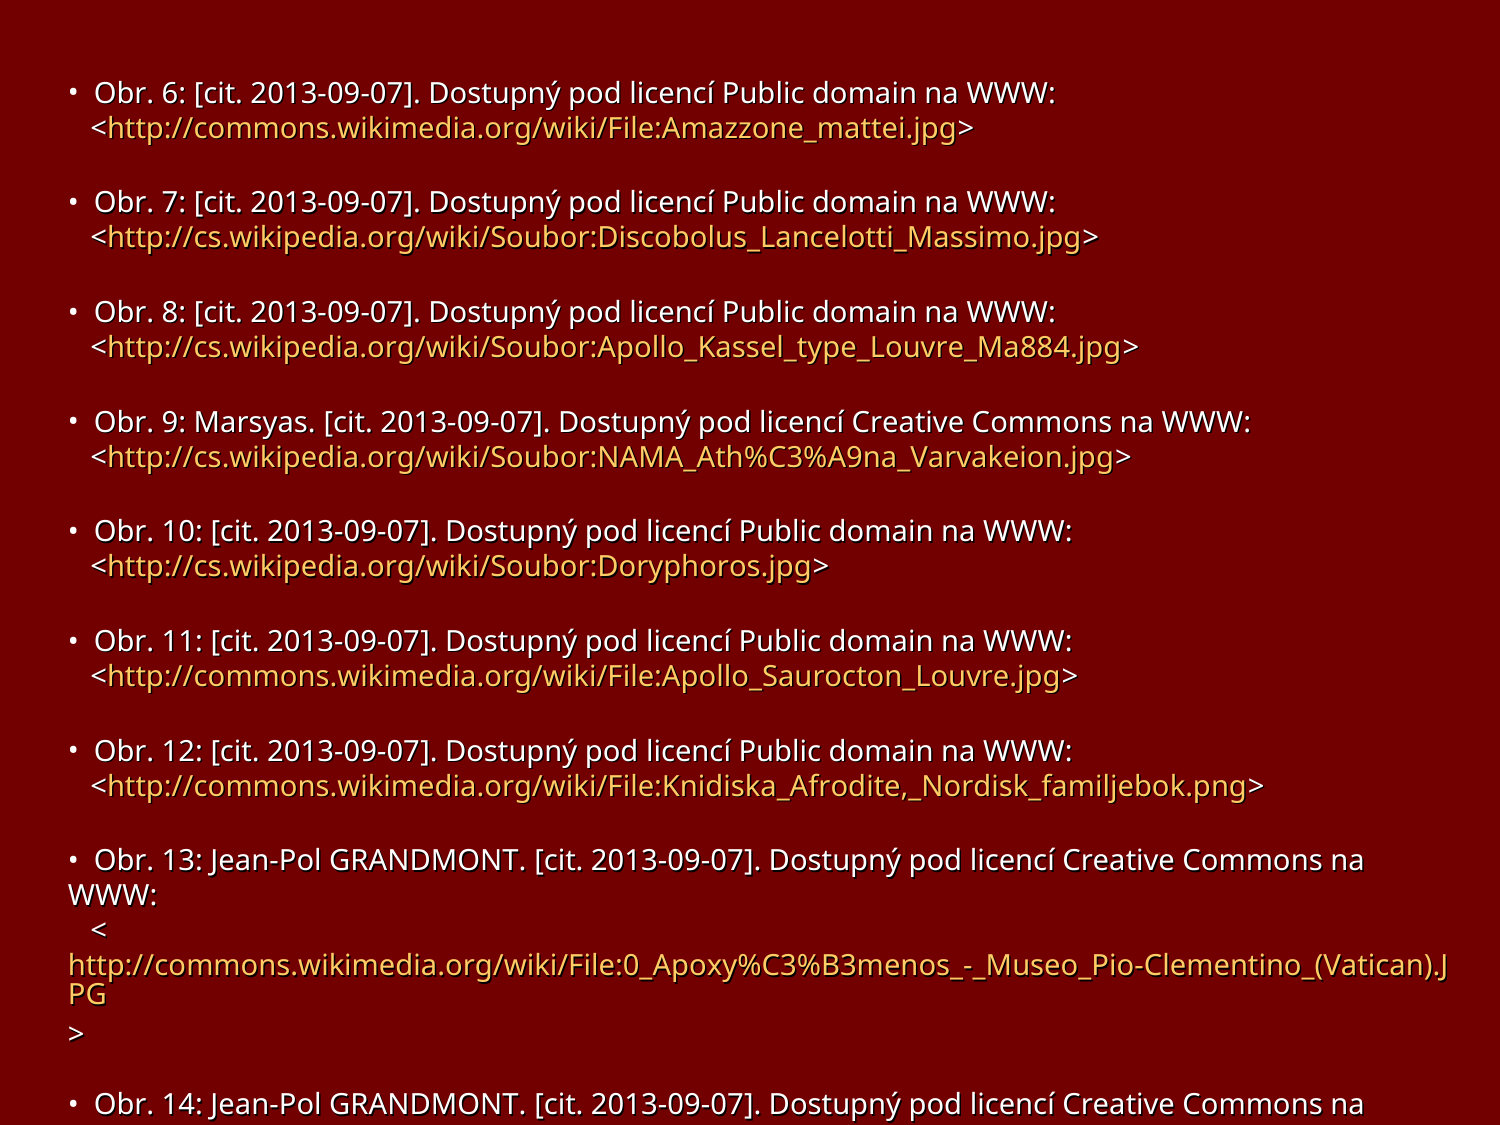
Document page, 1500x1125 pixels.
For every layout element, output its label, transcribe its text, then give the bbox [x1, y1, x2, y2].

text_box Obr. 6: [cit. 2013-09-07]. Dostupný pod licencí Public domain na WWW: <http://commons.wikimedia.org/wiki/File:Amazzone_mattei.jpg> Obr. 7: [cit. 2013-09-07]. Dostupný pod licencí Public domain na WWW: <http://cs.wikipedia.org/wiki/Soubor:Discobolus_Lancelotti_Massimo.jpg> Obr. 8: [cit. 2013-09-07]. Dostupný pod licencí Public domain na WWW: <http://cs.wikipedia.org/wiki/Soubor:Apollo_Kassel_type_Louvre_Ma884.jpg> Obr. 9: Marsyas. [cit. 2013-09-07]. Dostupný pod licencí Creative Commons na WWW: <http://cs.wikipedia.org/wiki/Soubor:NAMA_Ath%C3%A9na_Varvakeion.jpg> Obr. 10: [cit. 2013-09-07]. Dostupný pod licencí Public domain na WWW: <http://cs.wikipedia.org/wiki/Soubor:Doryphoros.jpg> Obr. 11: [cit. 2013-09-07]. Dostupný pod licencí Public domain na WWW: <http://commons.wikimedia.org/wiki/File:Apollo_Saurocton_Louvre.jpg> Obr. 12: [cit. 2013-09-07]. Dostupný pod licencí Public domain na WWW: <http://commons.wikimedia.org/wiki/File:Knidiska_Afrodite,_Nordisk_familjebok.png> Obr. 13: Jean-Pol GRANDMONT. [cit. 2013-09-07]. Dostupný pod licencí Creative Commons na WWW: <http://commons.wikimedia.org/wiki/File:0_Apoxy%C3%B3menos_-_Museo_Pio-Clementino_(Vatican).JPG> Obr. 14: Jean-Pol GRANDMONT. [cit. 2013-09-07]. Dostupný pod licencí Creative Commons na WWW: <http://commons.wikimedia.org/wiki/File:0_Laocoon_Group_-_Museo_Pro_Clementino_(Vatican).jpg> Obr. 15: Jean-Pol GRANDMONT. [cit. 2013-09-07]. Dostupný pod licencí Creative Commons na WWW: <http://commons.wikimedia.org/wiki/File:0_Laocoon_Group_-_Museo_Pro_Clementino_(Vatican).jpg> [53, 66, 1471, 1125]
